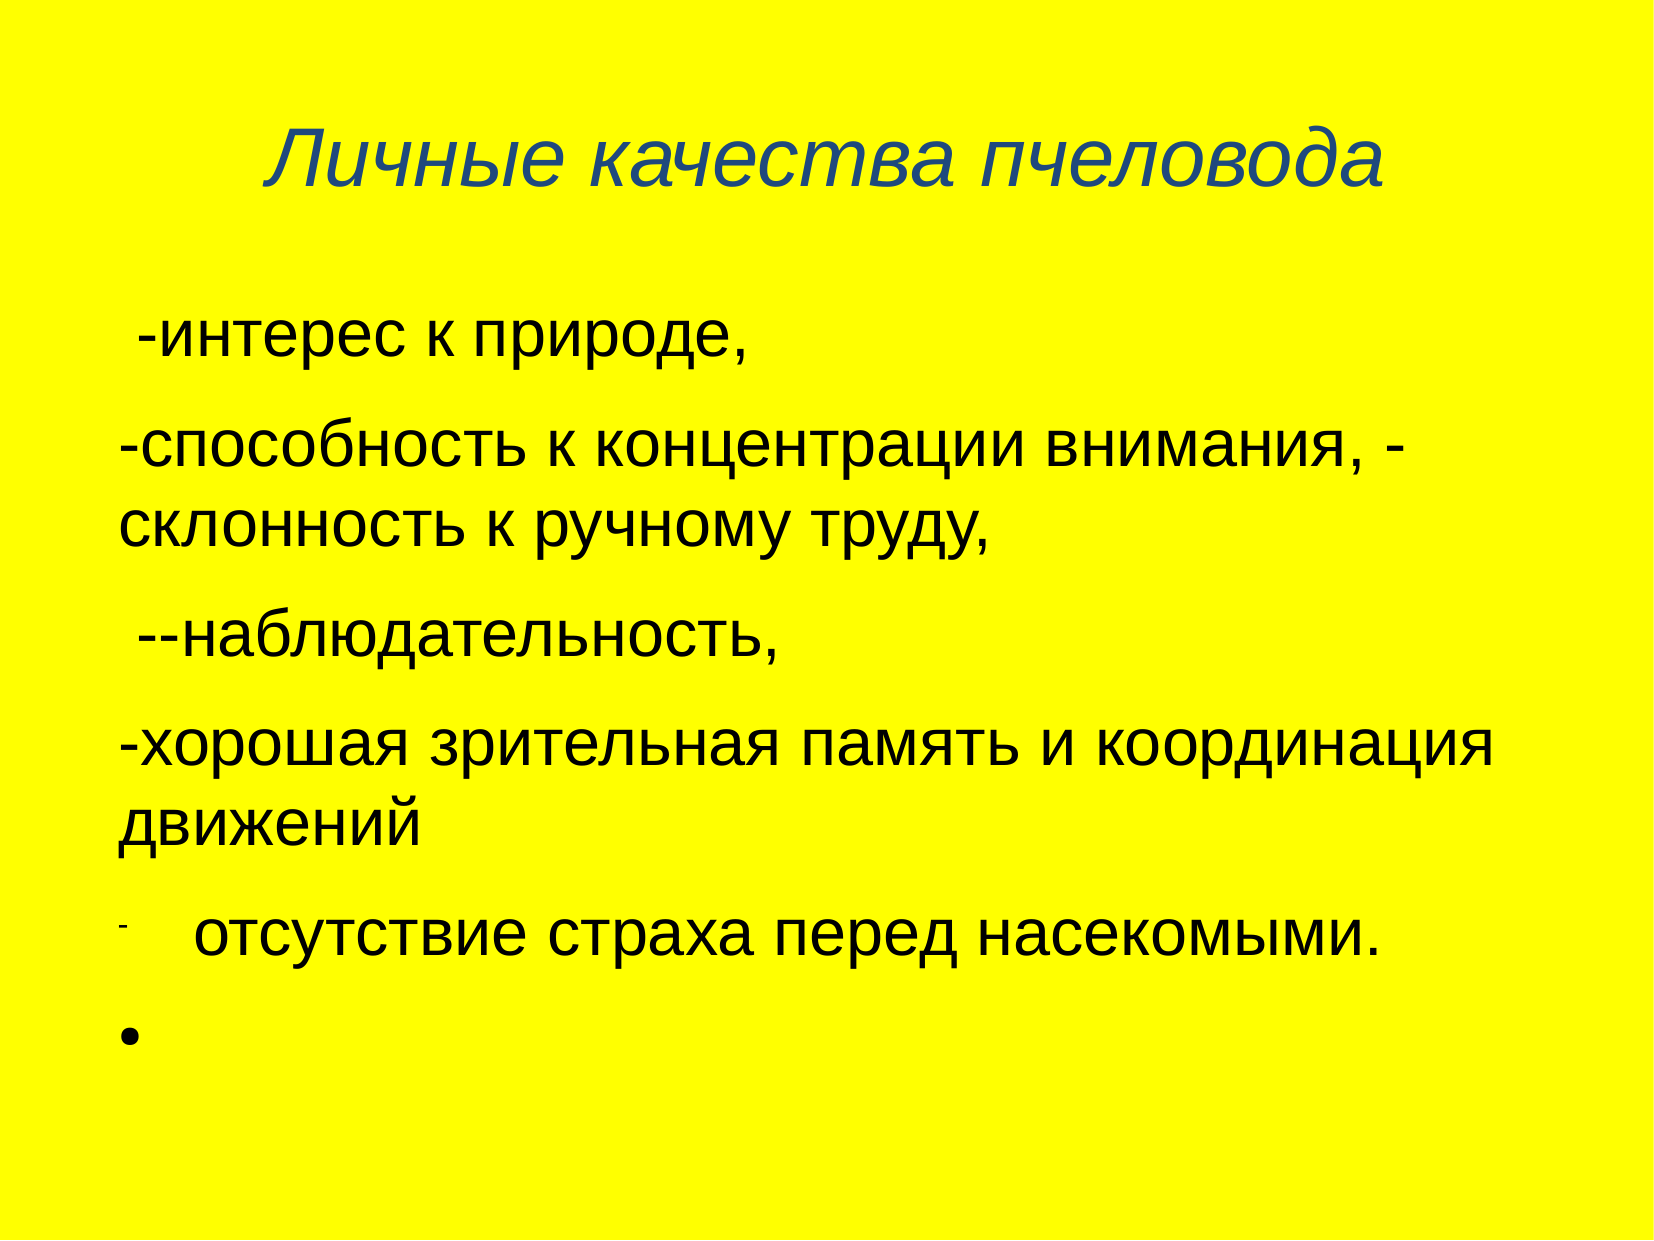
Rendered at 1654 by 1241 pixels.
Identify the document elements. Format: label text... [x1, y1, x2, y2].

list -интерес к природе, -способность к концентрации внимания, -склонность к ручному труду, --наблюдательность, -хорошая зрительная память и координация движений отсутствие страха перед насекомыми. [82, 290, 1571, 1109]
title Личные качества пчеловода [82, 49, 1571, 257]
